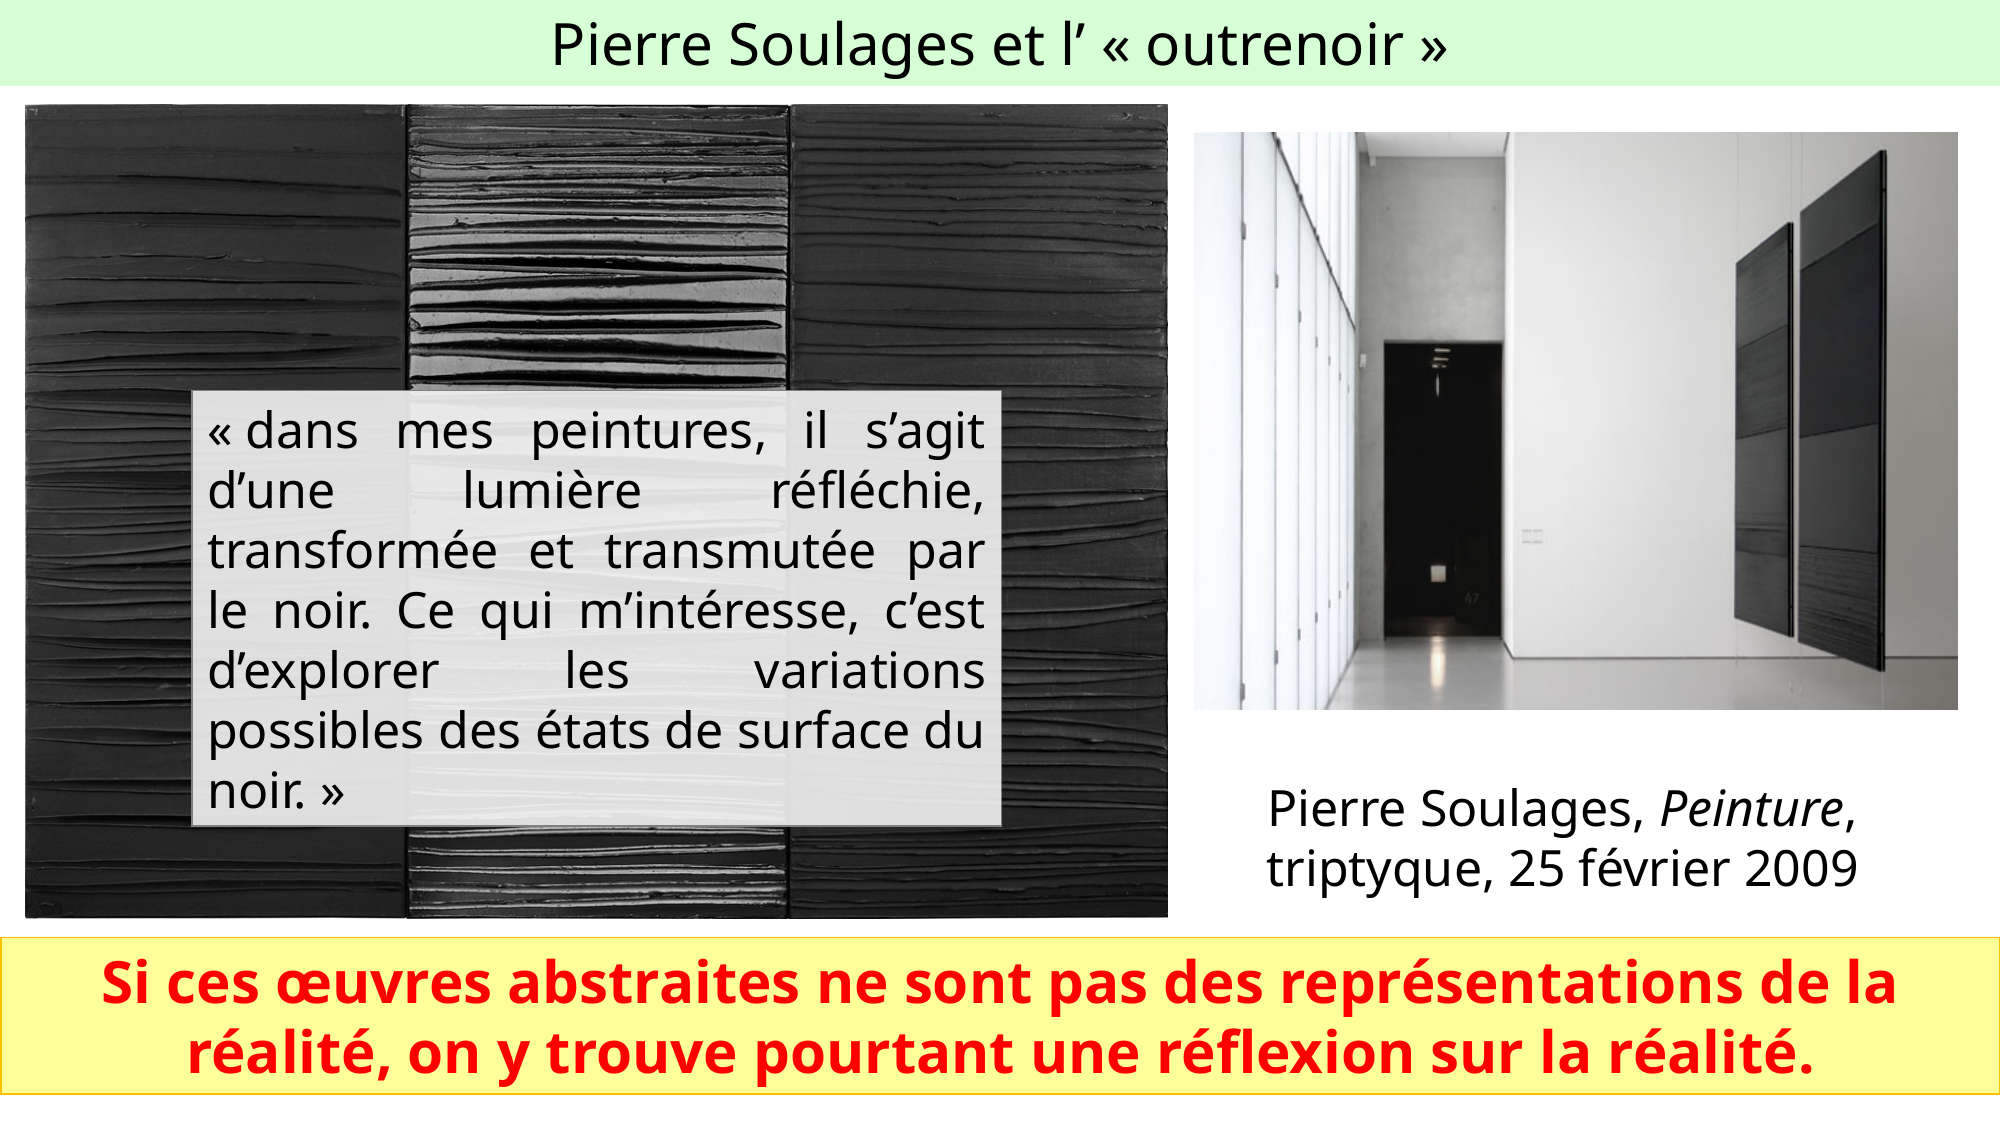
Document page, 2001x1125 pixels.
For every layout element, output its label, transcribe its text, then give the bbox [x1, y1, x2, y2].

text_box Si ces œuvres abstraites ne sont pas des représentations de la réalité, on y trouve pourtant une réflexion sur la réalité. [1, 937, 2000, 1095]
text_box « dans mes peintures, il s’agit d’une lumière réfléchie, transformée et transmutée par le noir. Ce qui m’intéresse, c’est d’explorer les variations possibles des états de surface du noir. » [192, 391, 1001, 826]
text_box Pierre Soulages et l’ « outrenoir » [0, 0, 2000, 86]
text_box Pierre Soulages, Peinture, triptyque, 25 février 2009 [1167, 769, 1958, 906]
picture [1194, 132, 1958, 710]
picture [25, 104, 1168, 919]
